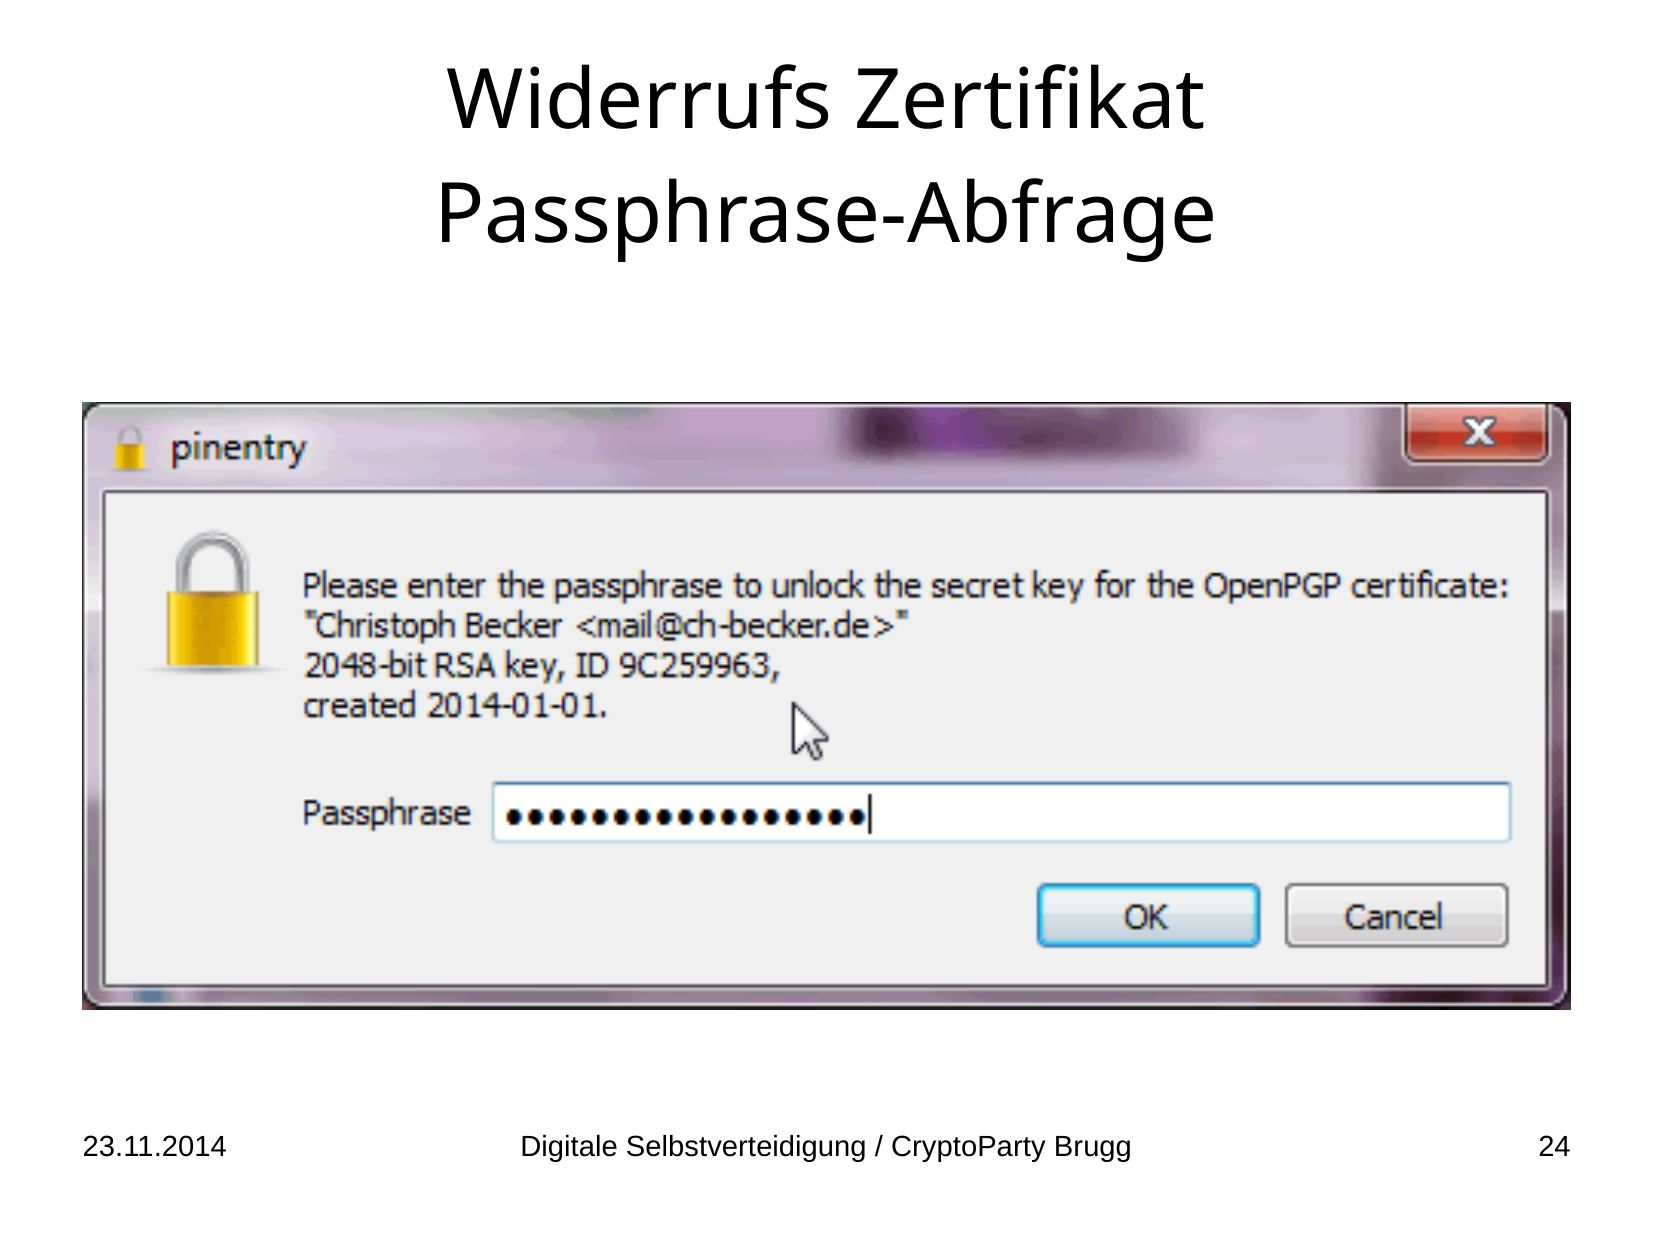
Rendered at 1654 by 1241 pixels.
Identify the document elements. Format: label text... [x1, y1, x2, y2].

title Widerrufs Zertifikat Passphrase-Abfrage [82, 49, 1571, 257]
picture [82, 402, 1571, 1010]
